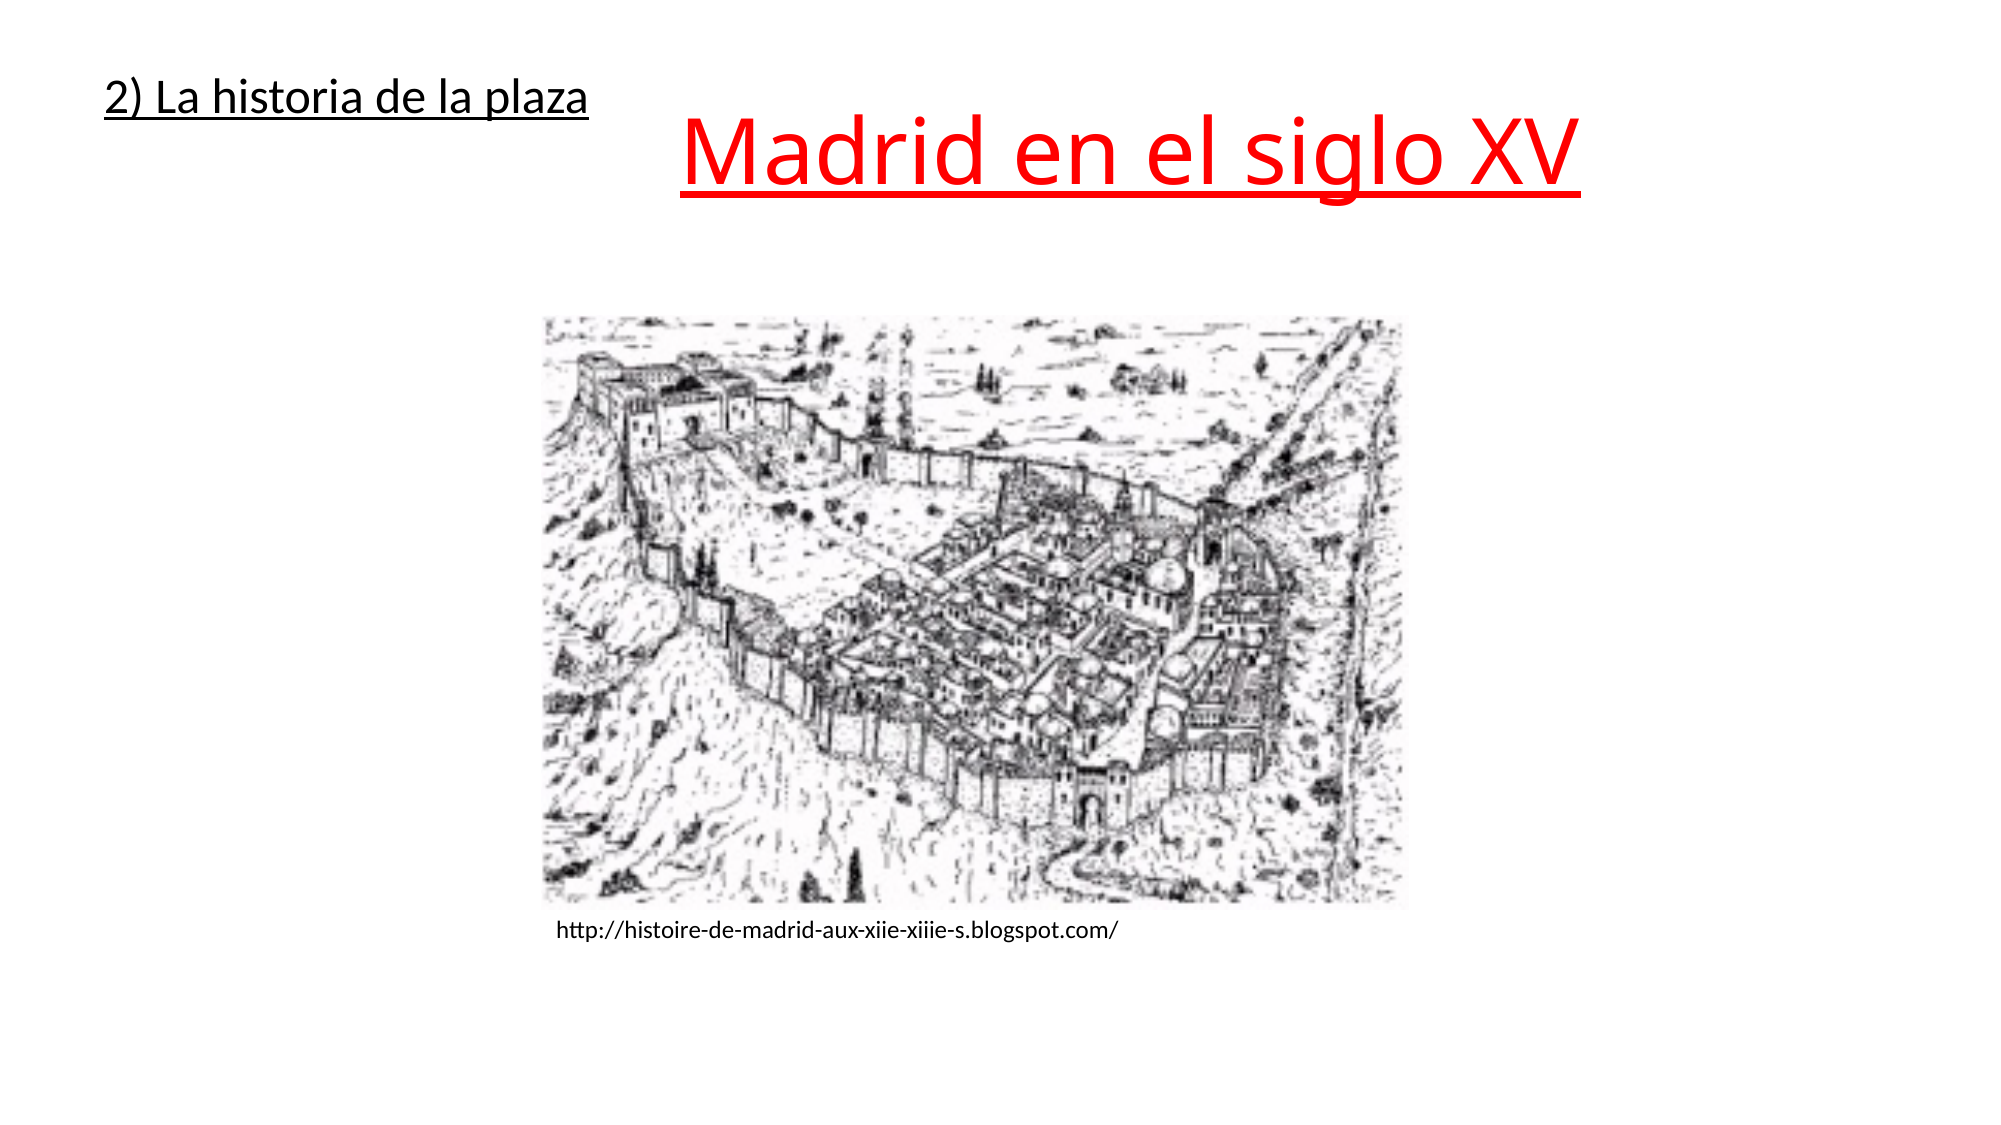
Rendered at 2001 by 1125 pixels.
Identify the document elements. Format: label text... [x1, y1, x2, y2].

picture [541, 315, 1409, 910]
text_box http://histoire-de-madrid-aux-xiie-xiiie-s.blogspot.com/ [541, 912, 1612, 953]
text_box 2) La historia de la plaza [88, 68, 700, 134]
title Madrid en el siglo XV [142, 98, 1868, 316]
